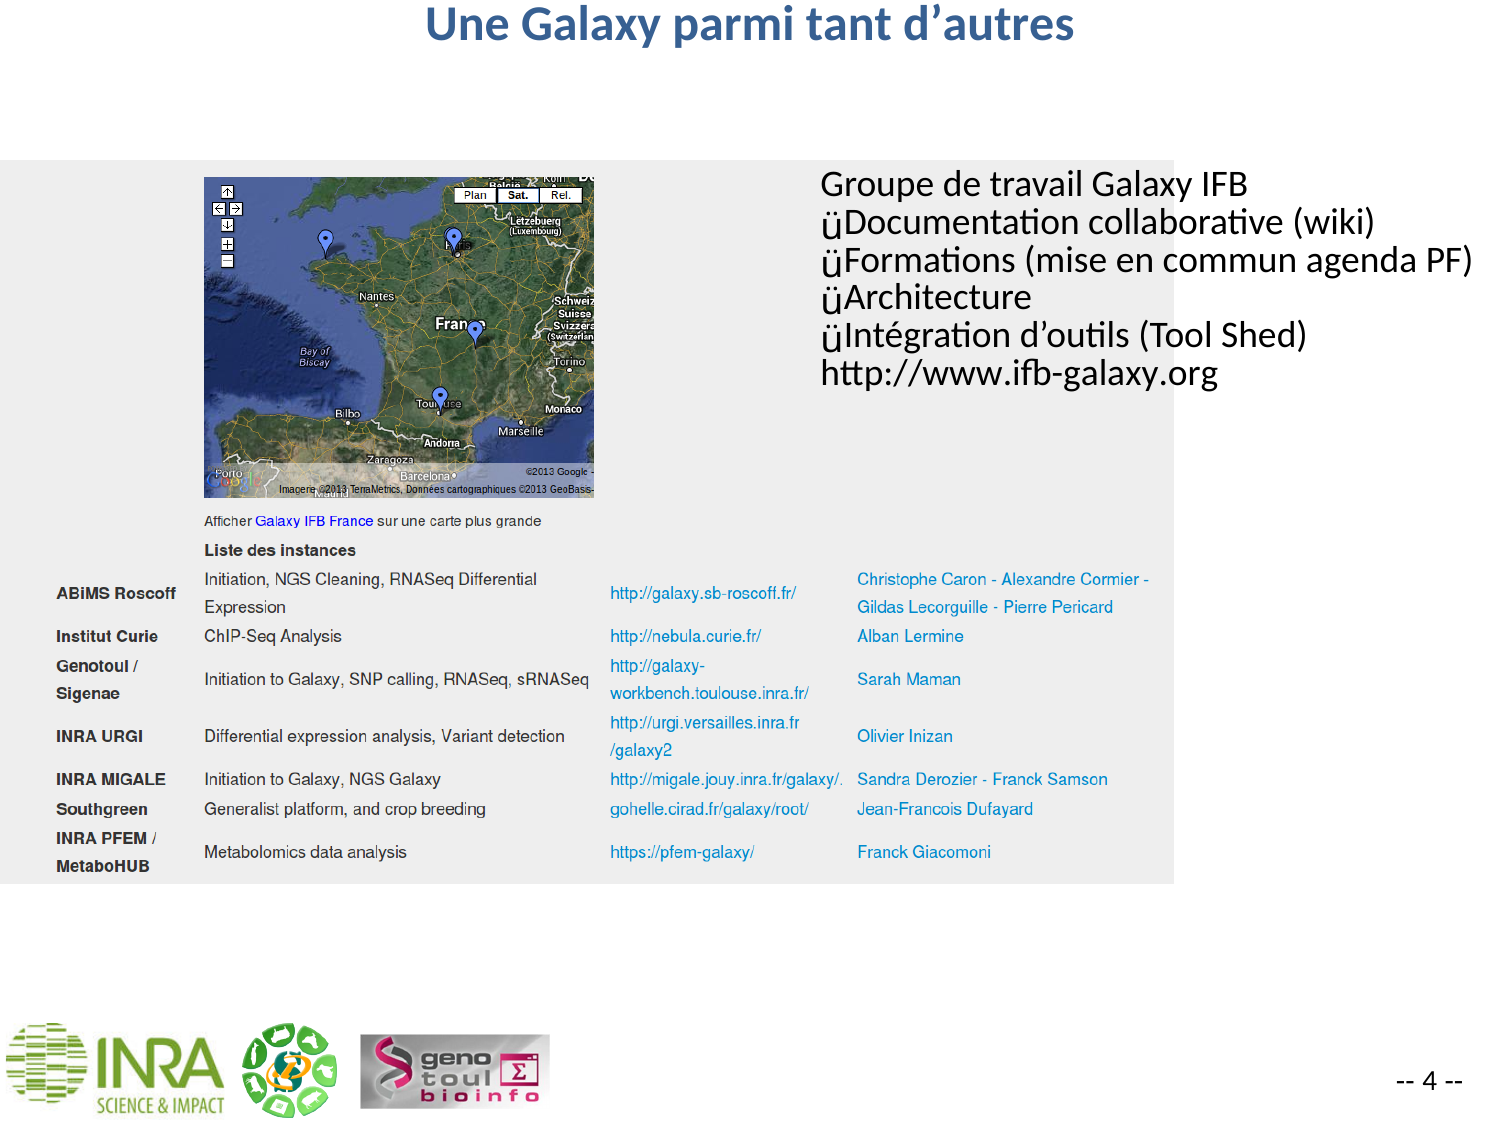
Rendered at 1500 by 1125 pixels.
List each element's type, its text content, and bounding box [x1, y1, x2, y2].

text_box Groupe de travail Galaxy IFB Documentation collaborative (wiki) Formations (mise en commun agenda PF) Architecture Intégration d’outils (Tool Shed) http://www.ifb-galaxy.org [656, 161, 1500, 402]
text_box Une Galaxy parmi tant d’autres [0, 0, 1500, 73]
picture [0, 160, 1174, 884]
